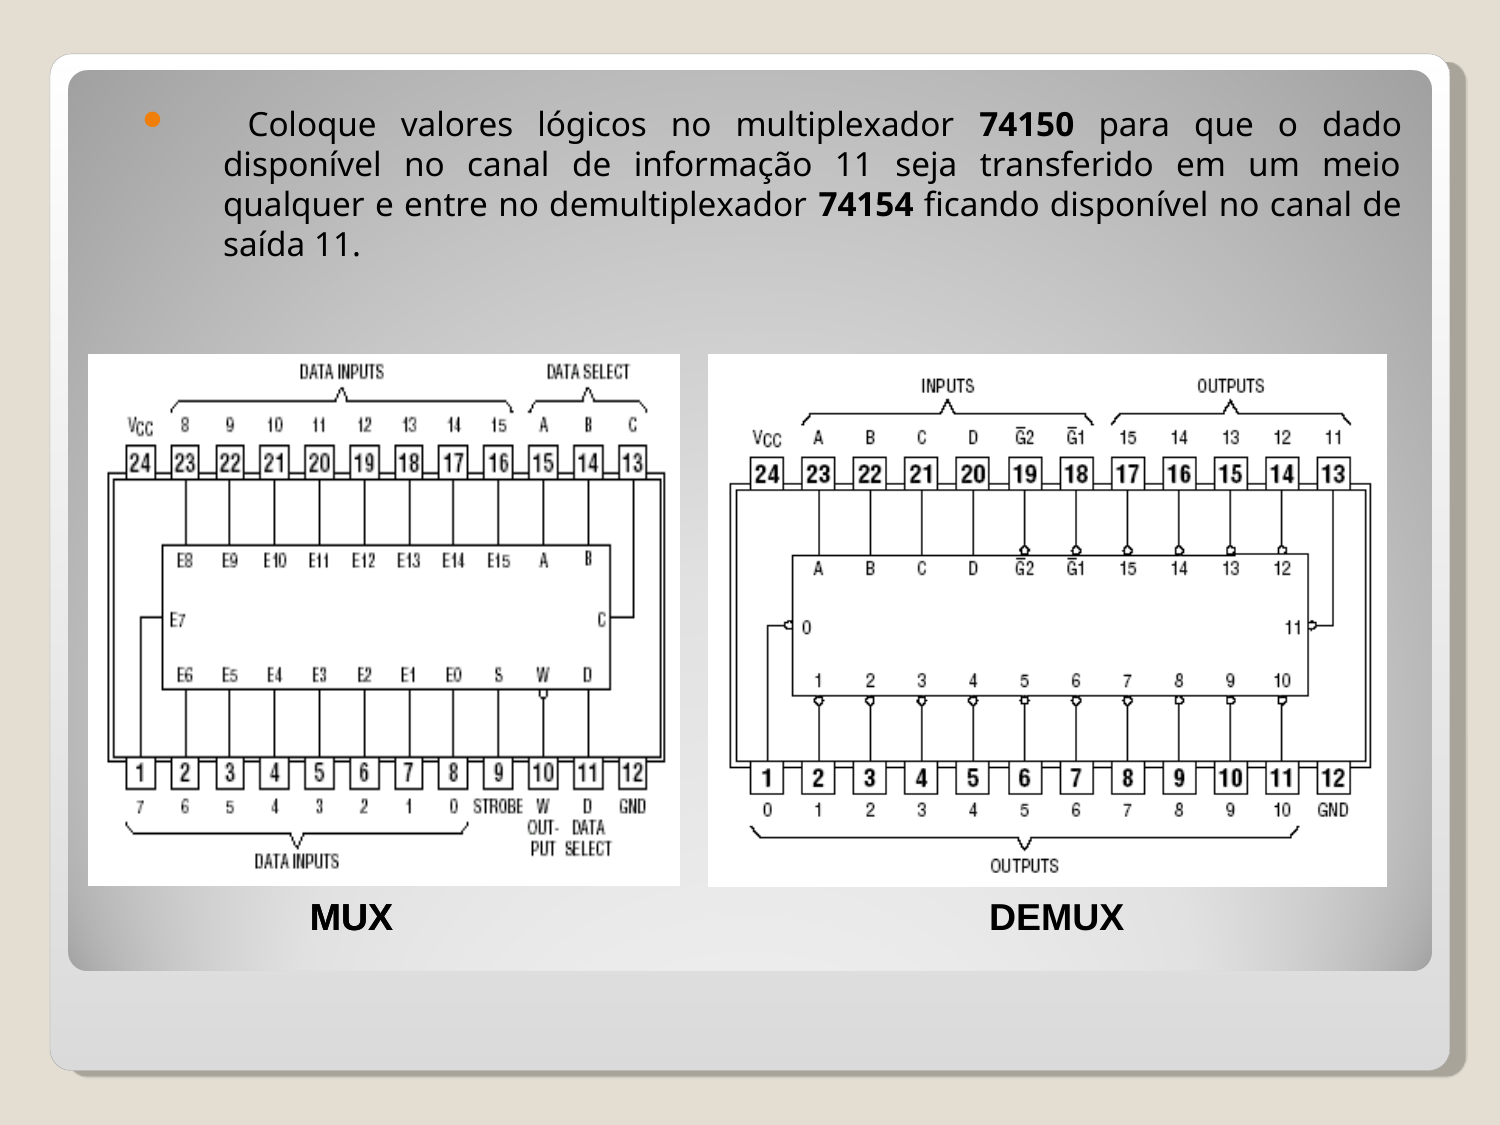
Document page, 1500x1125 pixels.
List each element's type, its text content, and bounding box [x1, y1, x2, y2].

text_box Coloque valores lógicos no multiplexador 74150 para que o dado disponível no canal de informação 11 seja transferido em um meio qualquer e entre no demultiplexador 74154 ficando disponível no canal de saída 11. [75, 88, 1418, 776]
picture [67, 69, 1433, 972]
text_box MUX [295, 885, 414, 976]
text_box DEMUX [974, 885, 1182, 946]
